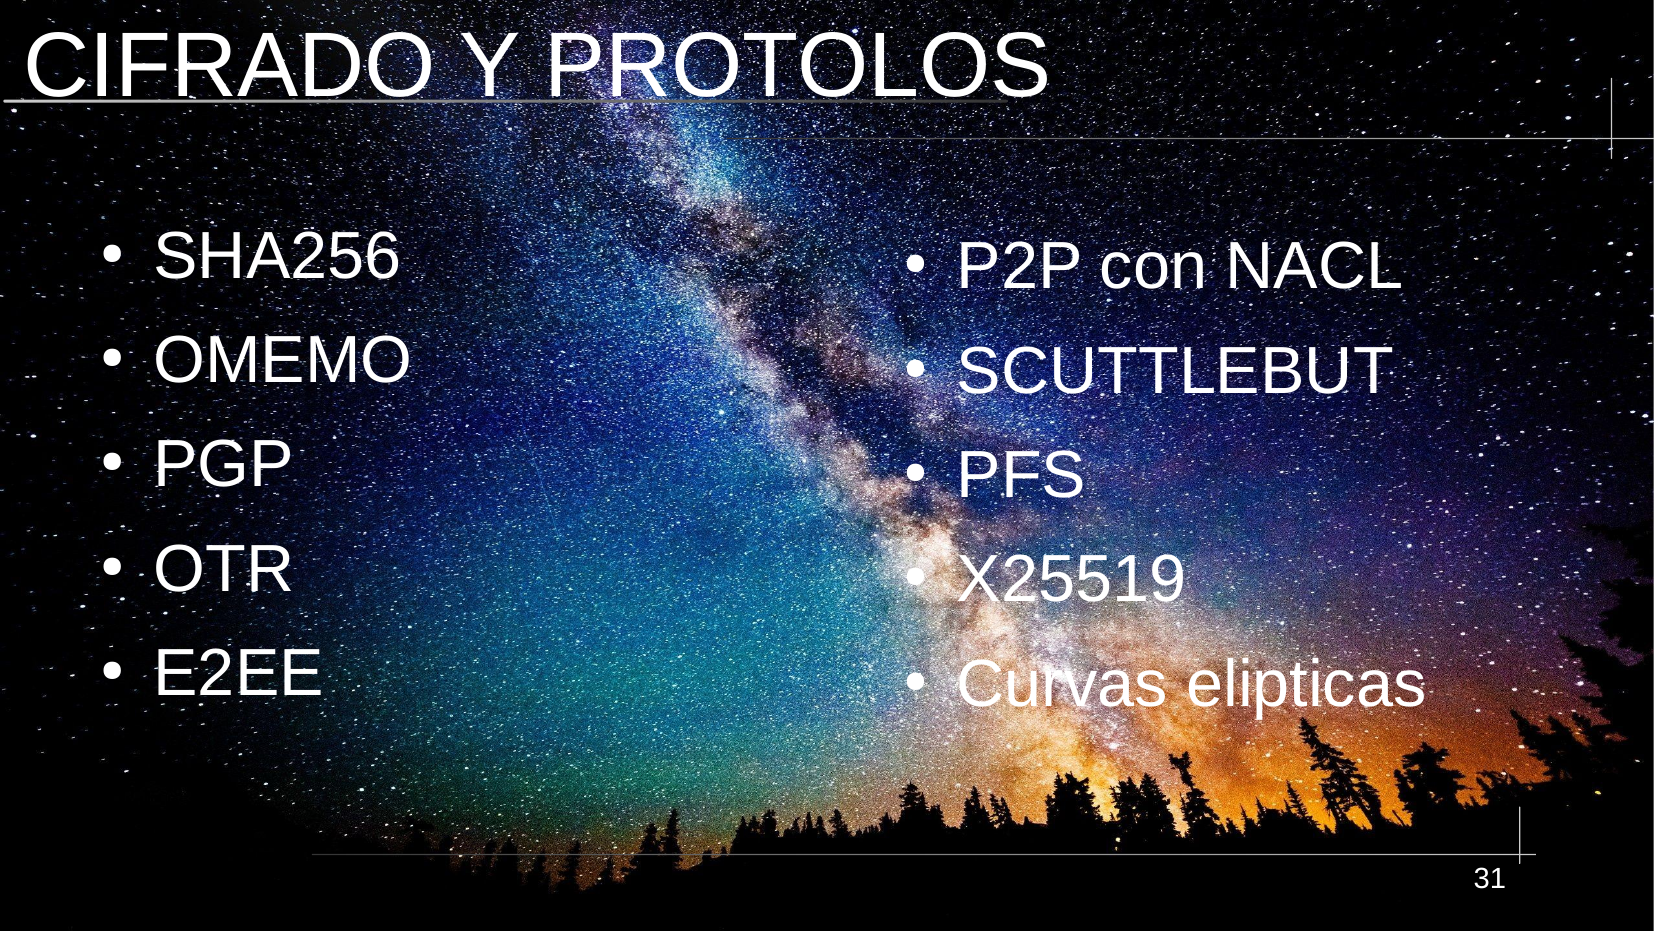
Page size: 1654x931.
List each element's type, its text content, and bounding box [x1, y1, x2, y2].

list P2P con NACL SCUTTLEBUT PFS X25519 Curvas elipticas [885, 228, 1453, 768]
list SHA256 OMEMO PGP OTR E2EE [82, 217, 502, 758]
title CIFRADO Y PROTOLOS [23, 11, 1589, 119]
picture [0, 0, 1654, 931]
